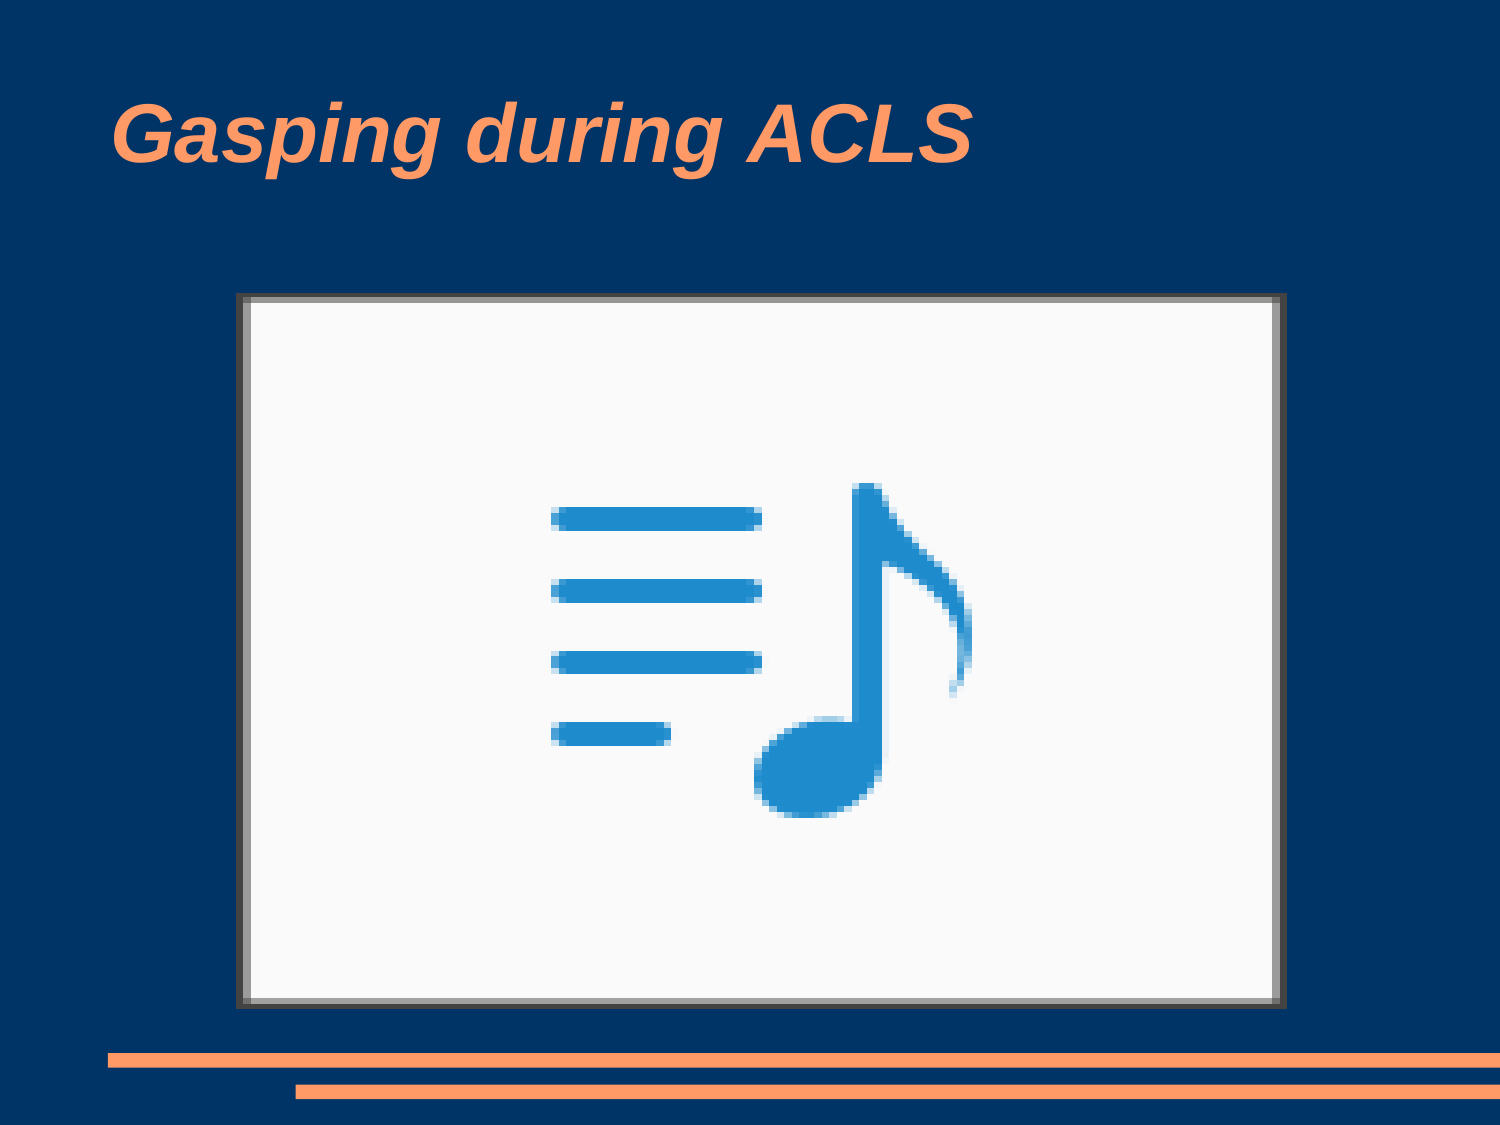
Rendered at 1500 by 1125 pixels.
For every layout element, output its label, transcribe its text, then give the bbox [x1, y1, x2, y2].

text_box [235, 292, 1288, 1010]
title Gasping during ACLS [110, 49, 1389, 221]
